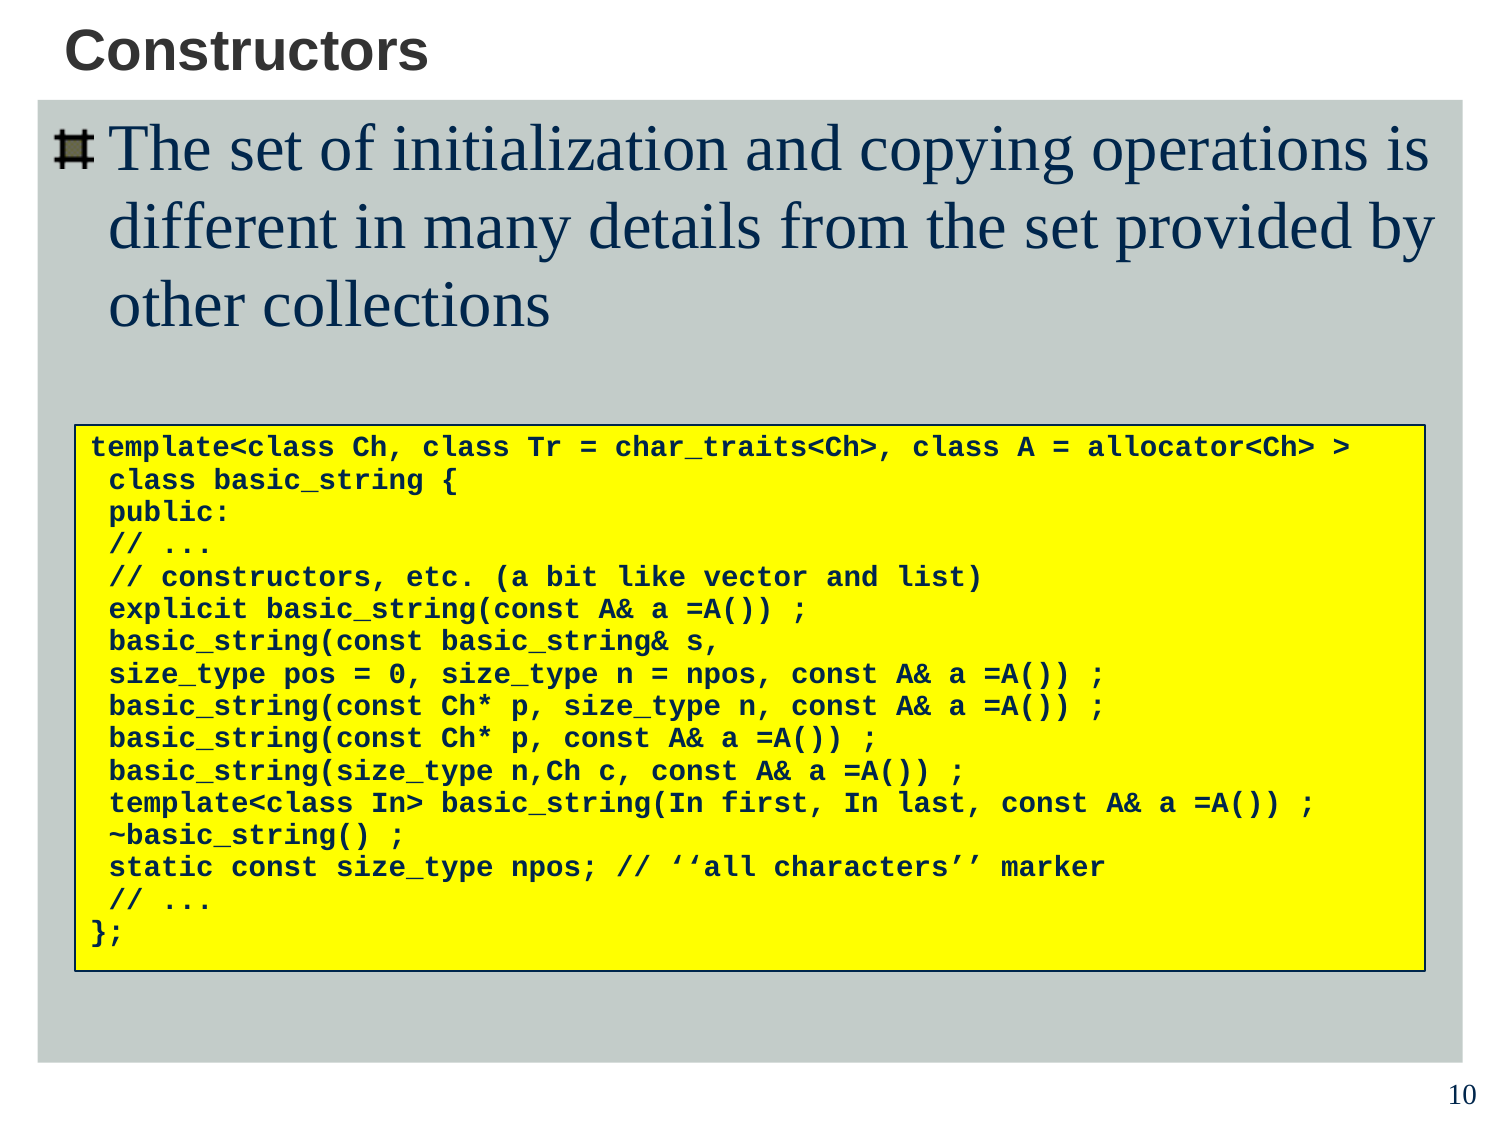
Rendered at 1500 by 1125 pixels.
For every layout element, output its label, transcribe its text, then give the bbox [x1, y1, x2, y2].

list The set of initialization and copying operations is different in many details from the set provided by other collections [37, 99, 1463, 1063]
text_box template<class Ch, class Tr = char_traits<Ch>, class A = allocator<Ch> > class basic_string { public: // ... // constructors, etc. (a bit like vector and list) explicit basic_string(const A& a =A()) ; basic_string(const basic_string& s, size_type pos = 0, size_type n = npos, const A& a =A()) ; basic_string(const Ch* p, size_type n, const A& a =A()) ; basic_string(const Ch* p, const A& a =A()) ; basic_string(size_type n,Ch c, const A& a =A()) ; template<class In> basic_string(In first, In last, const A& a =A()) ; ~basic_string() ; static const size_type npos; // ‘‘all characters’’ marker // ... }; [75, 425, 1426, 974]
title Constructors [50, 0, 1450, 91]
